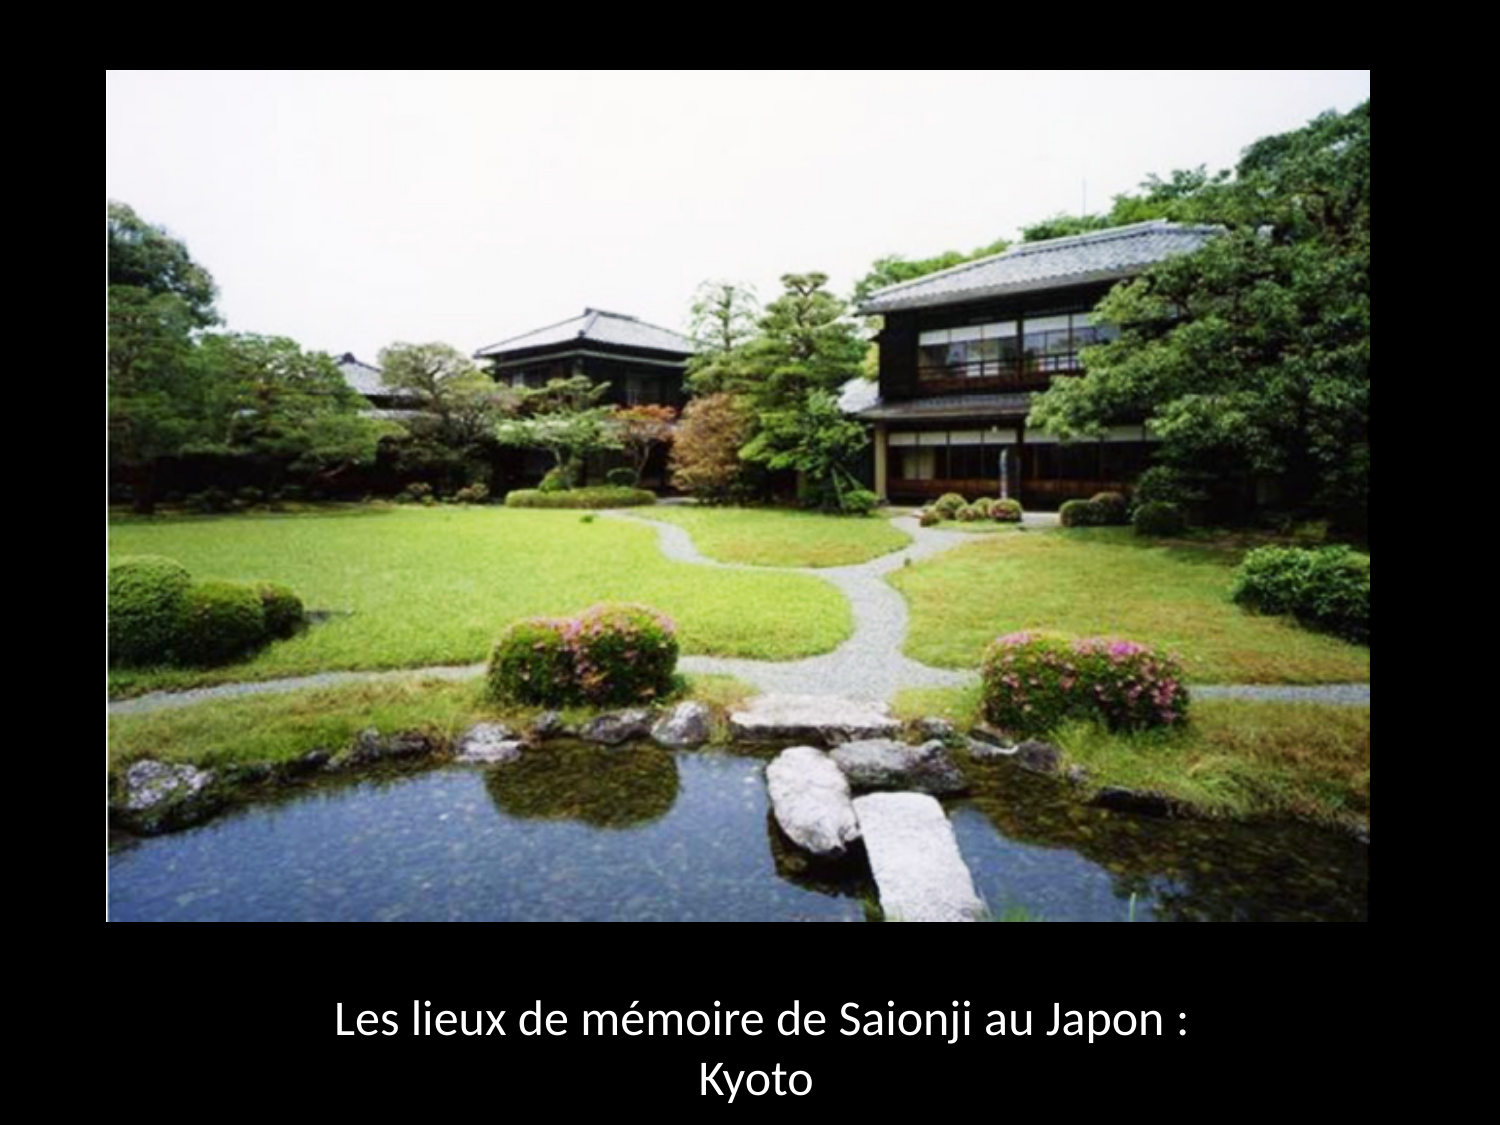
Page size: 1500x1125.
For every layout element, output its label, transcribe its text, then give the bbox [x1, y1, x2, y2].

title Les lieux de mémoire de Saionji au Japon : Kyoto [64, 999, 1459, 1092]
picture [106, 70, 1370, 922]
